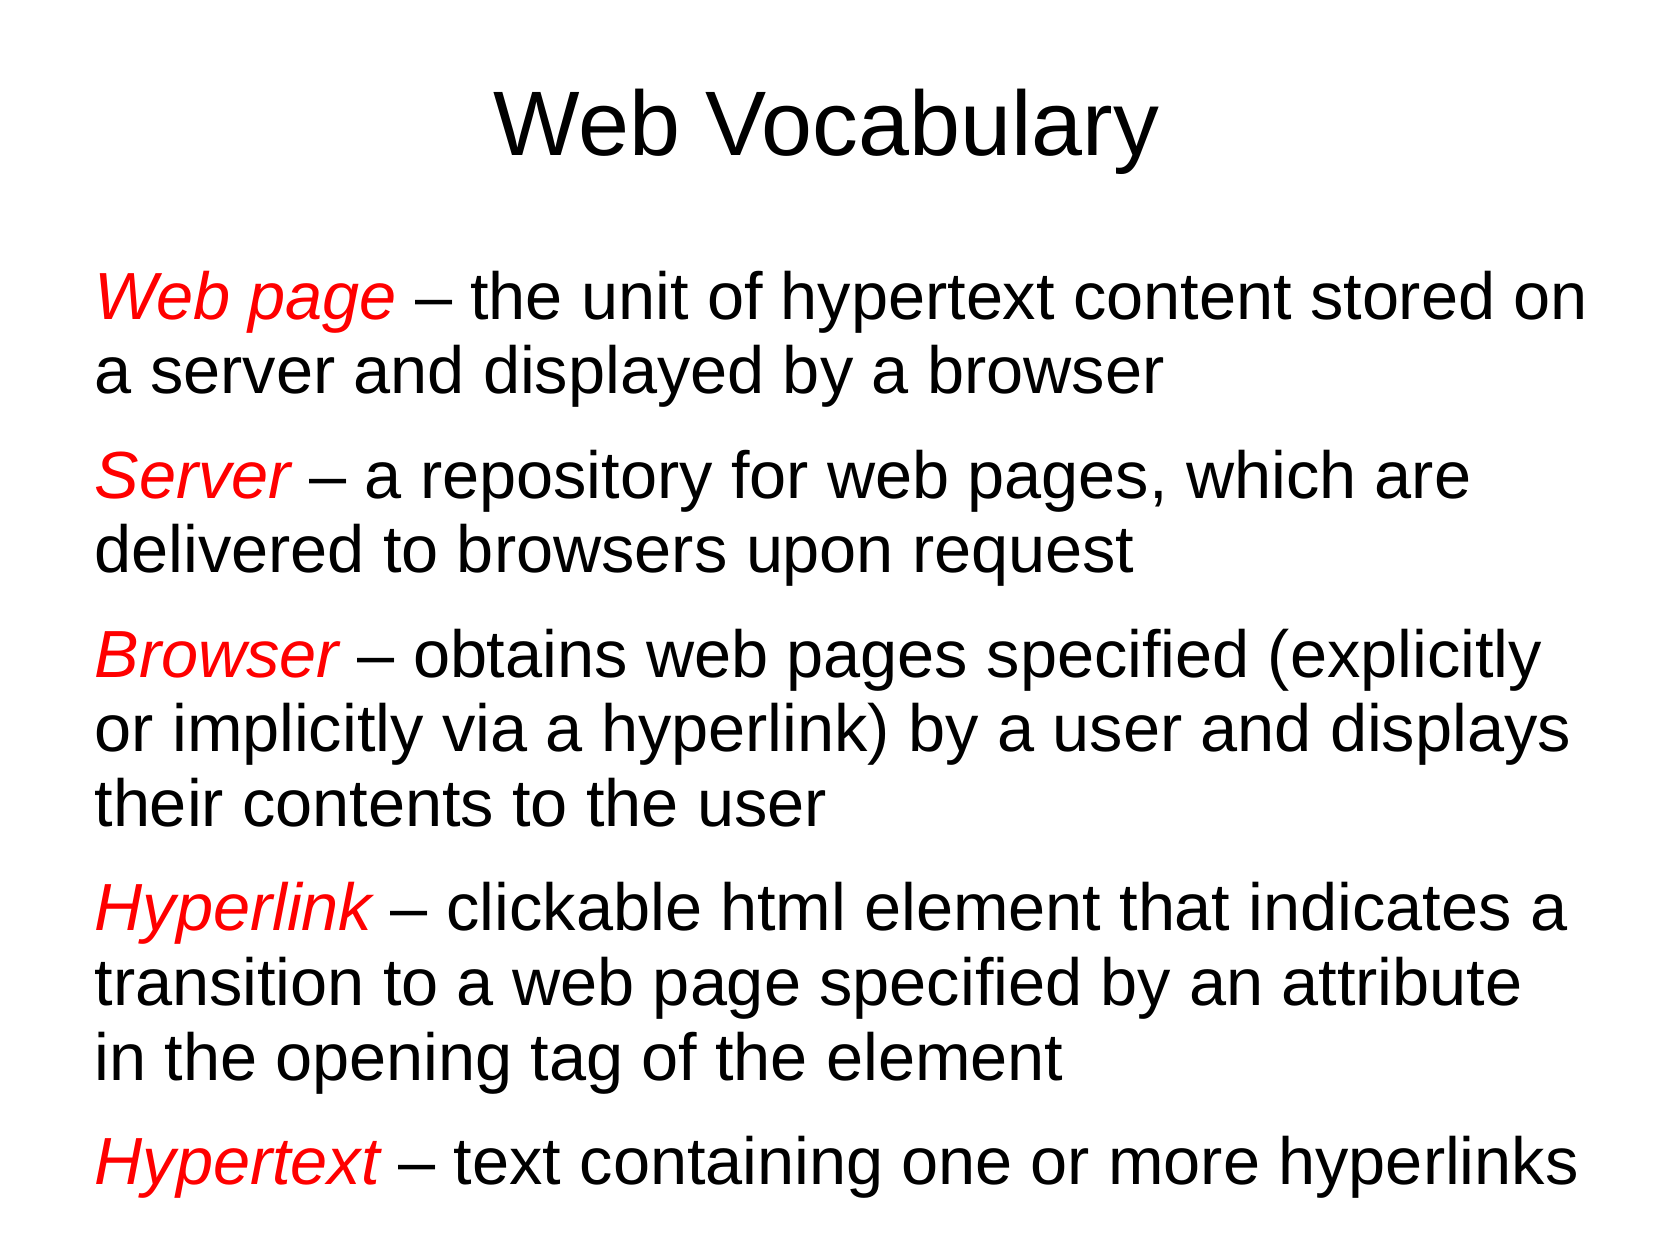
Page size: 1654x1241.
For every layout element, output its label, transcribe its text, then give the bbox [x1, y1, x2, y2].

list Web page – the unit of hypertext content stored on a server and displayed by a browser Server – a repository for web pages, which are delivered to browsers upon request Browser – obtains web pages specified (explicitly or implicitly via a hyperlink) by a user and displays their contents to the user Hyperlink – clickable html element that indicates a transition to a web page specified by an attribute in the opening tag of the element Hypertext – text containing one or more hyperlinks [23, 258, 1591, 1199]
title Web Vocabulary [82, 19, 1571, 227]
